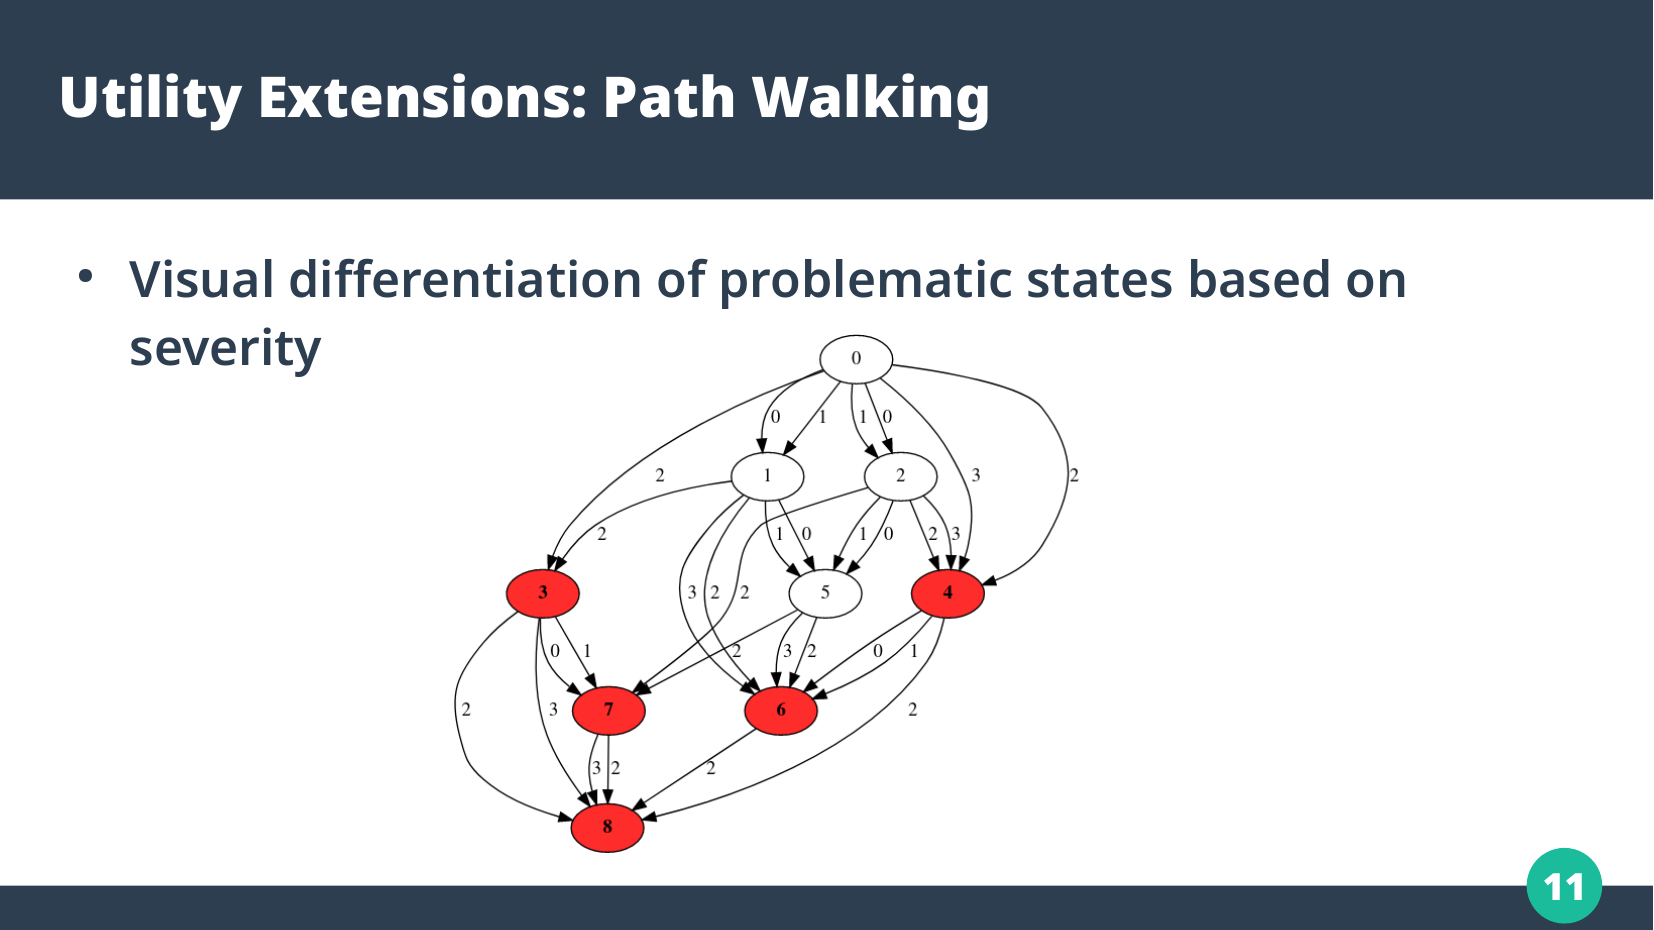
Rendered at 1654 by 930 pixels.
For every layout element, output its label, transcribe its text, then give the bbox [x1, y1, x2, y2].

list Visual differentiation of problematic states based on severity [58, 243, 1594, 864]
picture [450, 332, 1112, 863]
title Utility Extensions: Path Walking [58, 36, 1594, 155]
